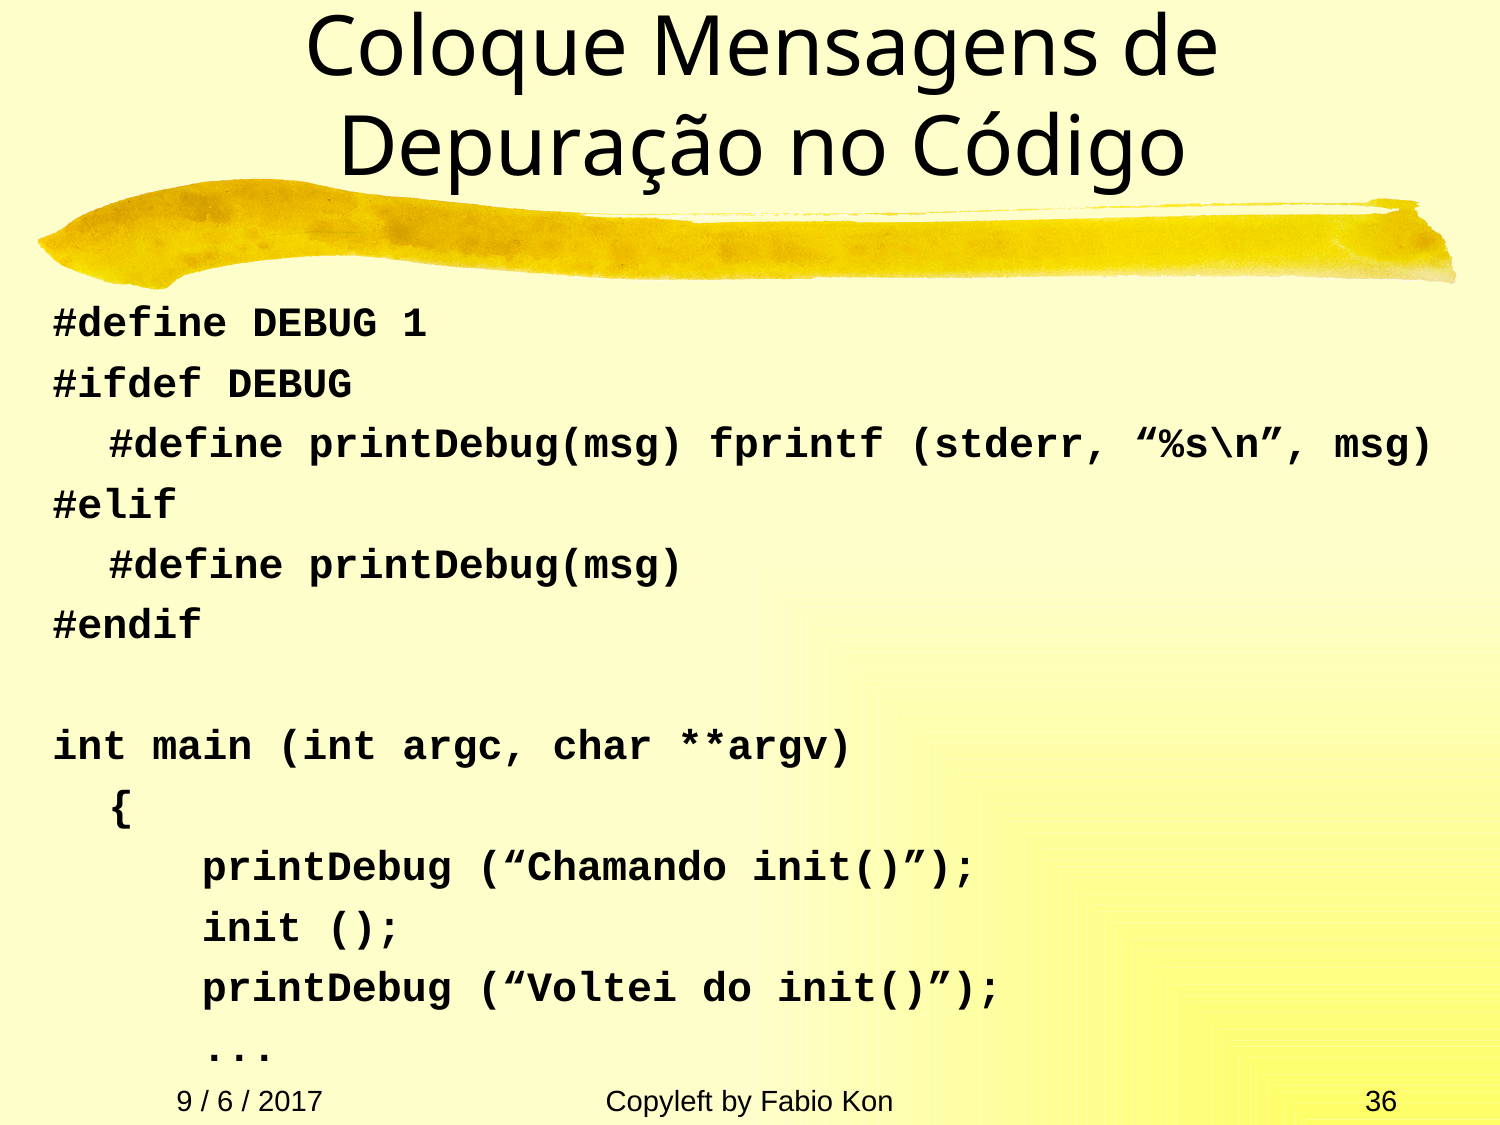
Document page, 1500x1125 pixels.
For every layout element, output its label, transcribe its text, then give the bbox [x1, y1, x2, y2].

list #define DEBUG 1 #ifdef DEBUG #define printDebug(msg) fprintf (stderr, “%s\n”, msg) #elif #define printDebug(msg) #endif int main (int argc, char **argv) { printDebug (“Chamando init()”); init (); printDebug (“Voltei do init()”); ... [37, 287, 1463, 1078]
title Coloque Mensagens de Depuração no Código [125, 0, 1401, 200]
picture [24, 174, 1463, 297]
